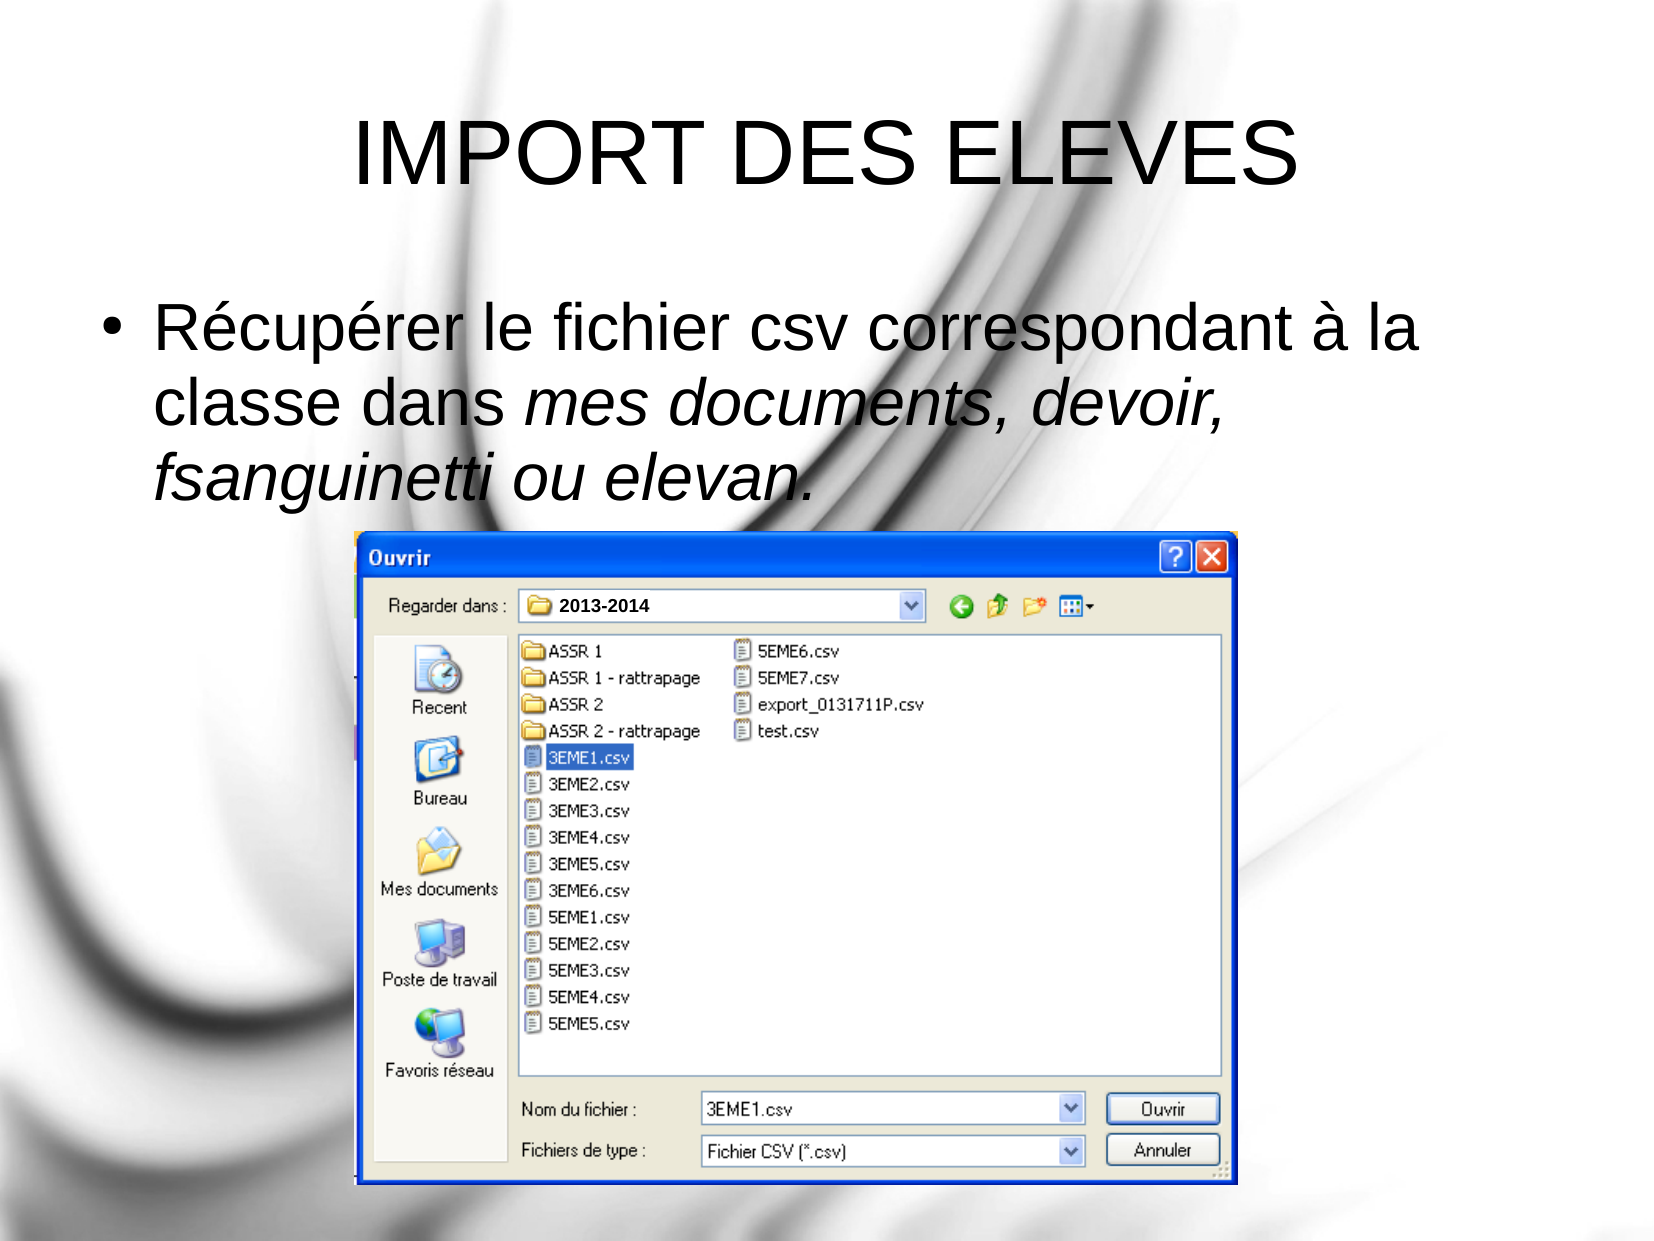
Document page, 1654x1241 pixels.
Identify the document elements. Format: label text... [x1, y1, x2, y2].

text_box 2013-2014 [544, 588, 665, 625]
list Récupérer le fichier csv correspondant à la classe dans mes documents, devoir, fsanguinetti ou elevan. [82, 290, 1571, 1109]
picture [0, 0, 1654, 1241]
title IMPORT DES ELEVES [82, 49, 1571, 257]
